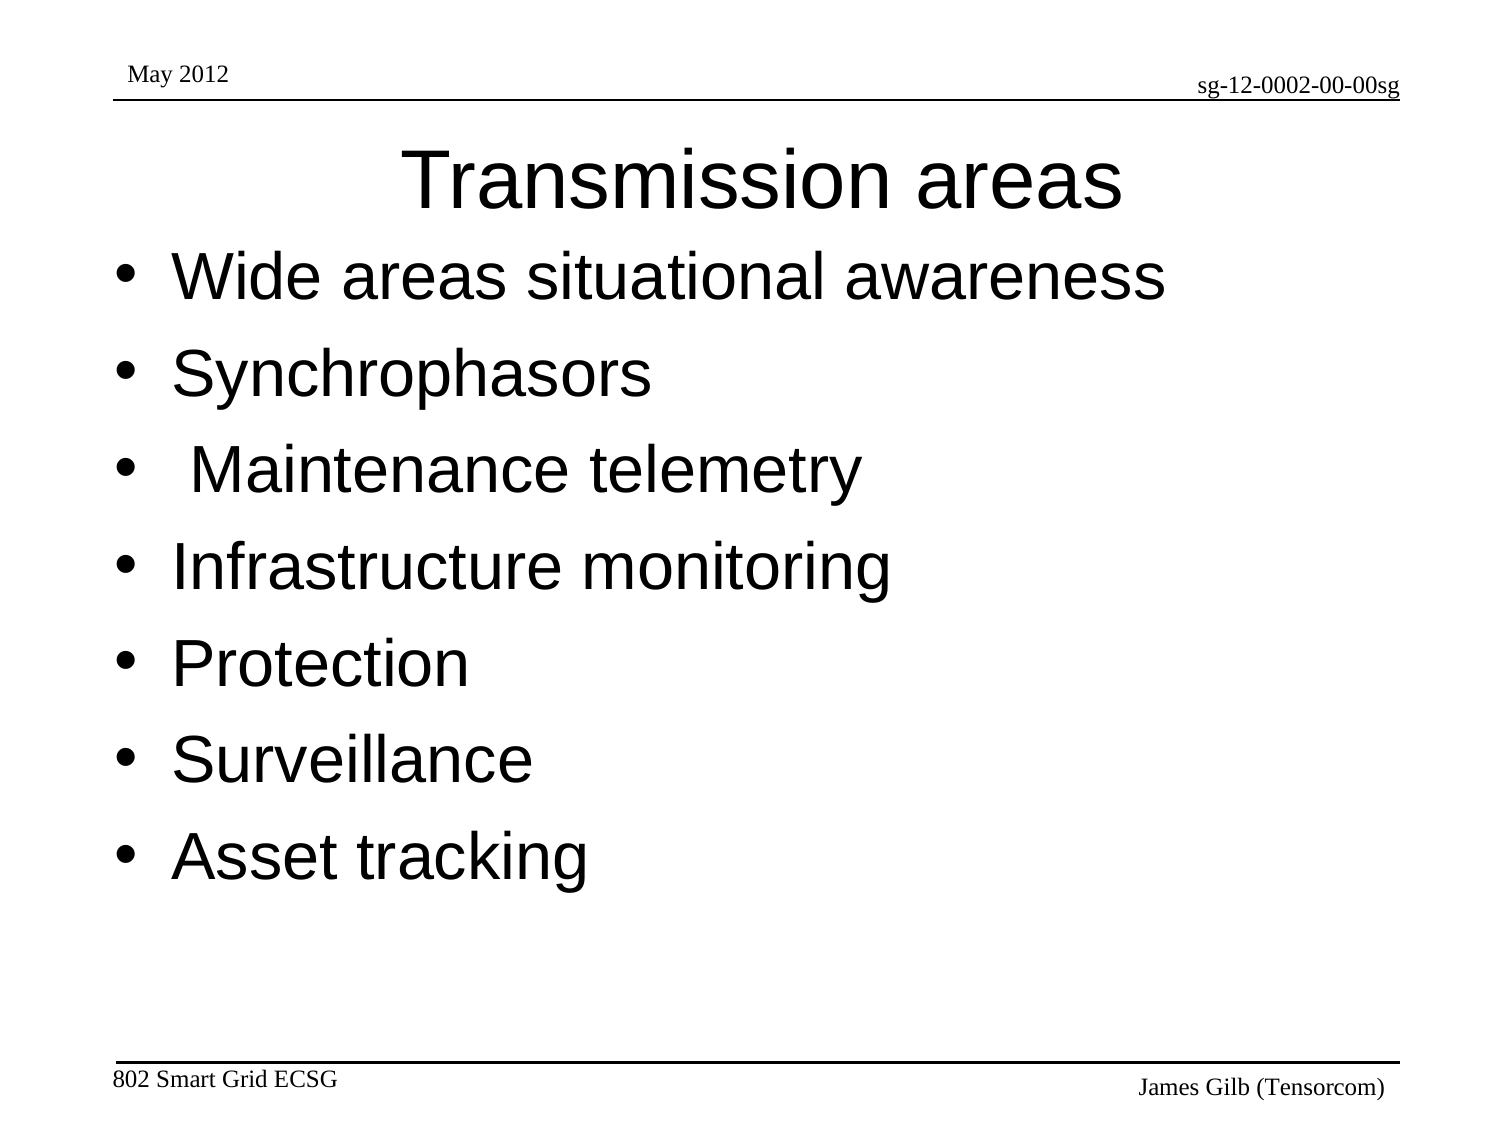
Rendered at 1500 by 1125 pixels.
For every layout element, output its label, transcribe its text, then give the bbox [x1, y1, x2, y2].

title Transmission areas [125, 112, 1401, 238]
list Wide areas situational awareness Synchrophasors Maintenance telemetry Infrastructure monitoring Protection Surveillance Asset tracking [99, 224, 1375, 968]
